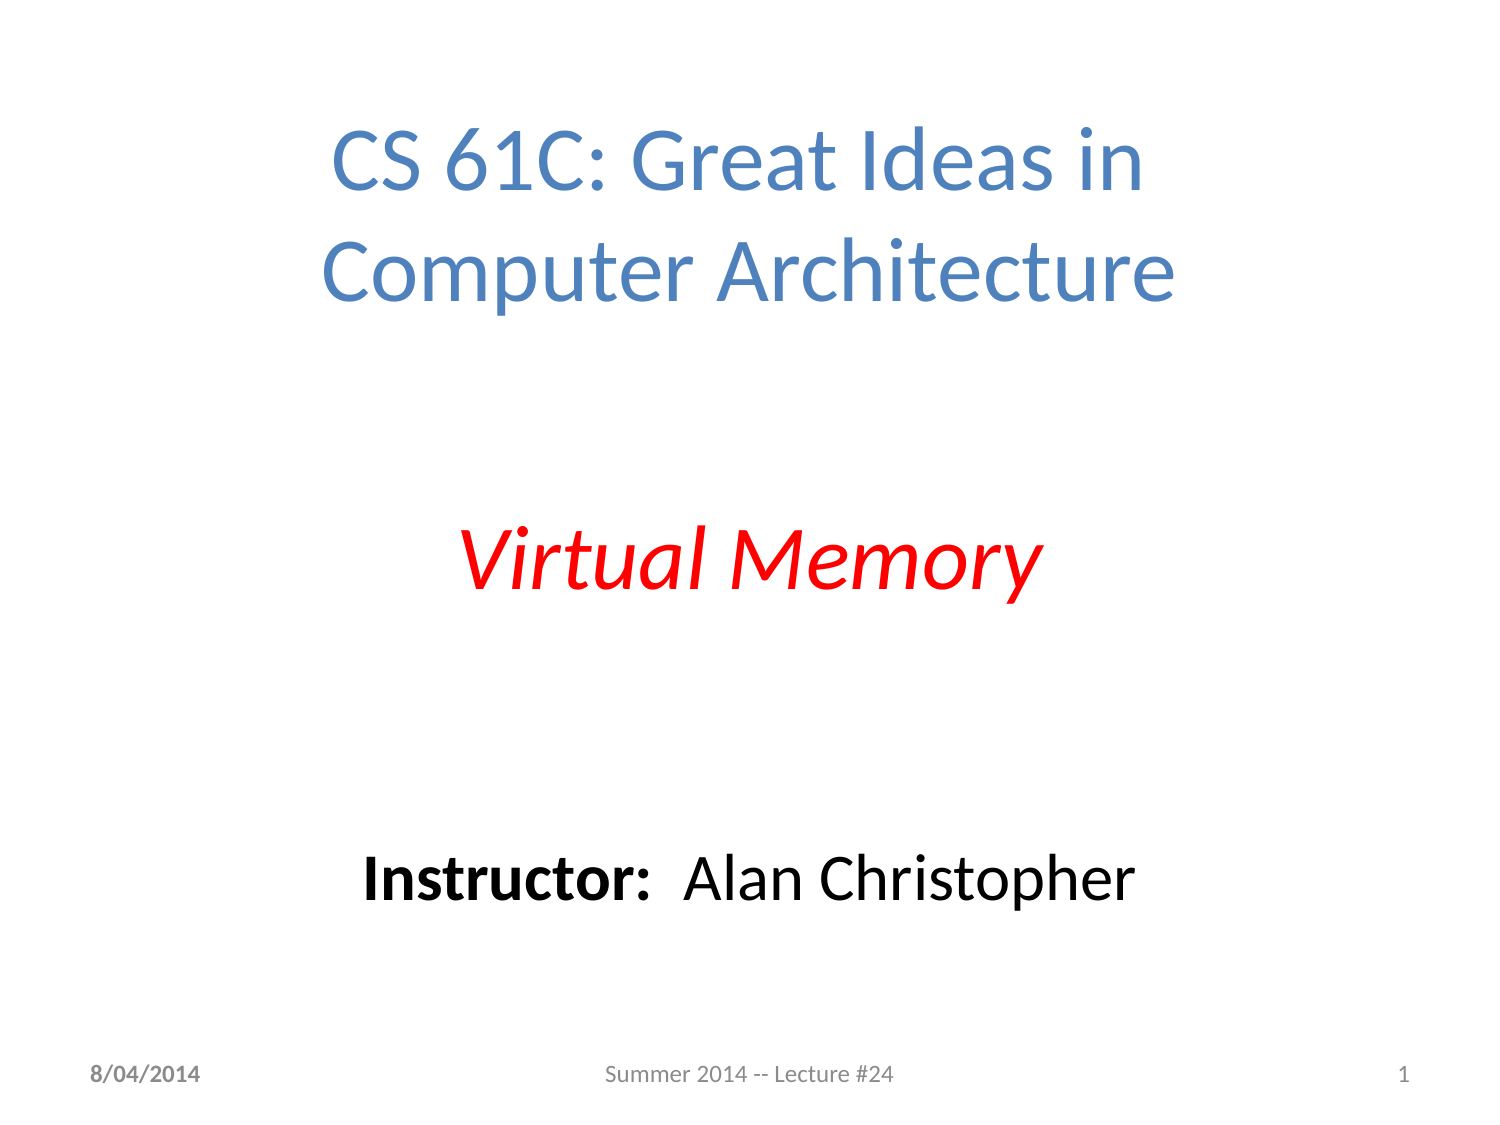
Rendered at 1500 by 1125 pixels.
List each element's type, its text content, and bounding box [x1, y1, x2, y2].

text_box CS 61C: Great Ideas in Computer Architecture Virtual Memory [0, 91, 1500, 829]
slide_number <number> [1074, 1042, 1425, 1103]
footer Summer 2014 -- Lecture #24 [512, 1042, 988, 1103]
slide_number 8/04/2014 [75, 1042, 425, 1103]
subtitle Instructor: Alan Christopher [0, 829, 1500, 927]
